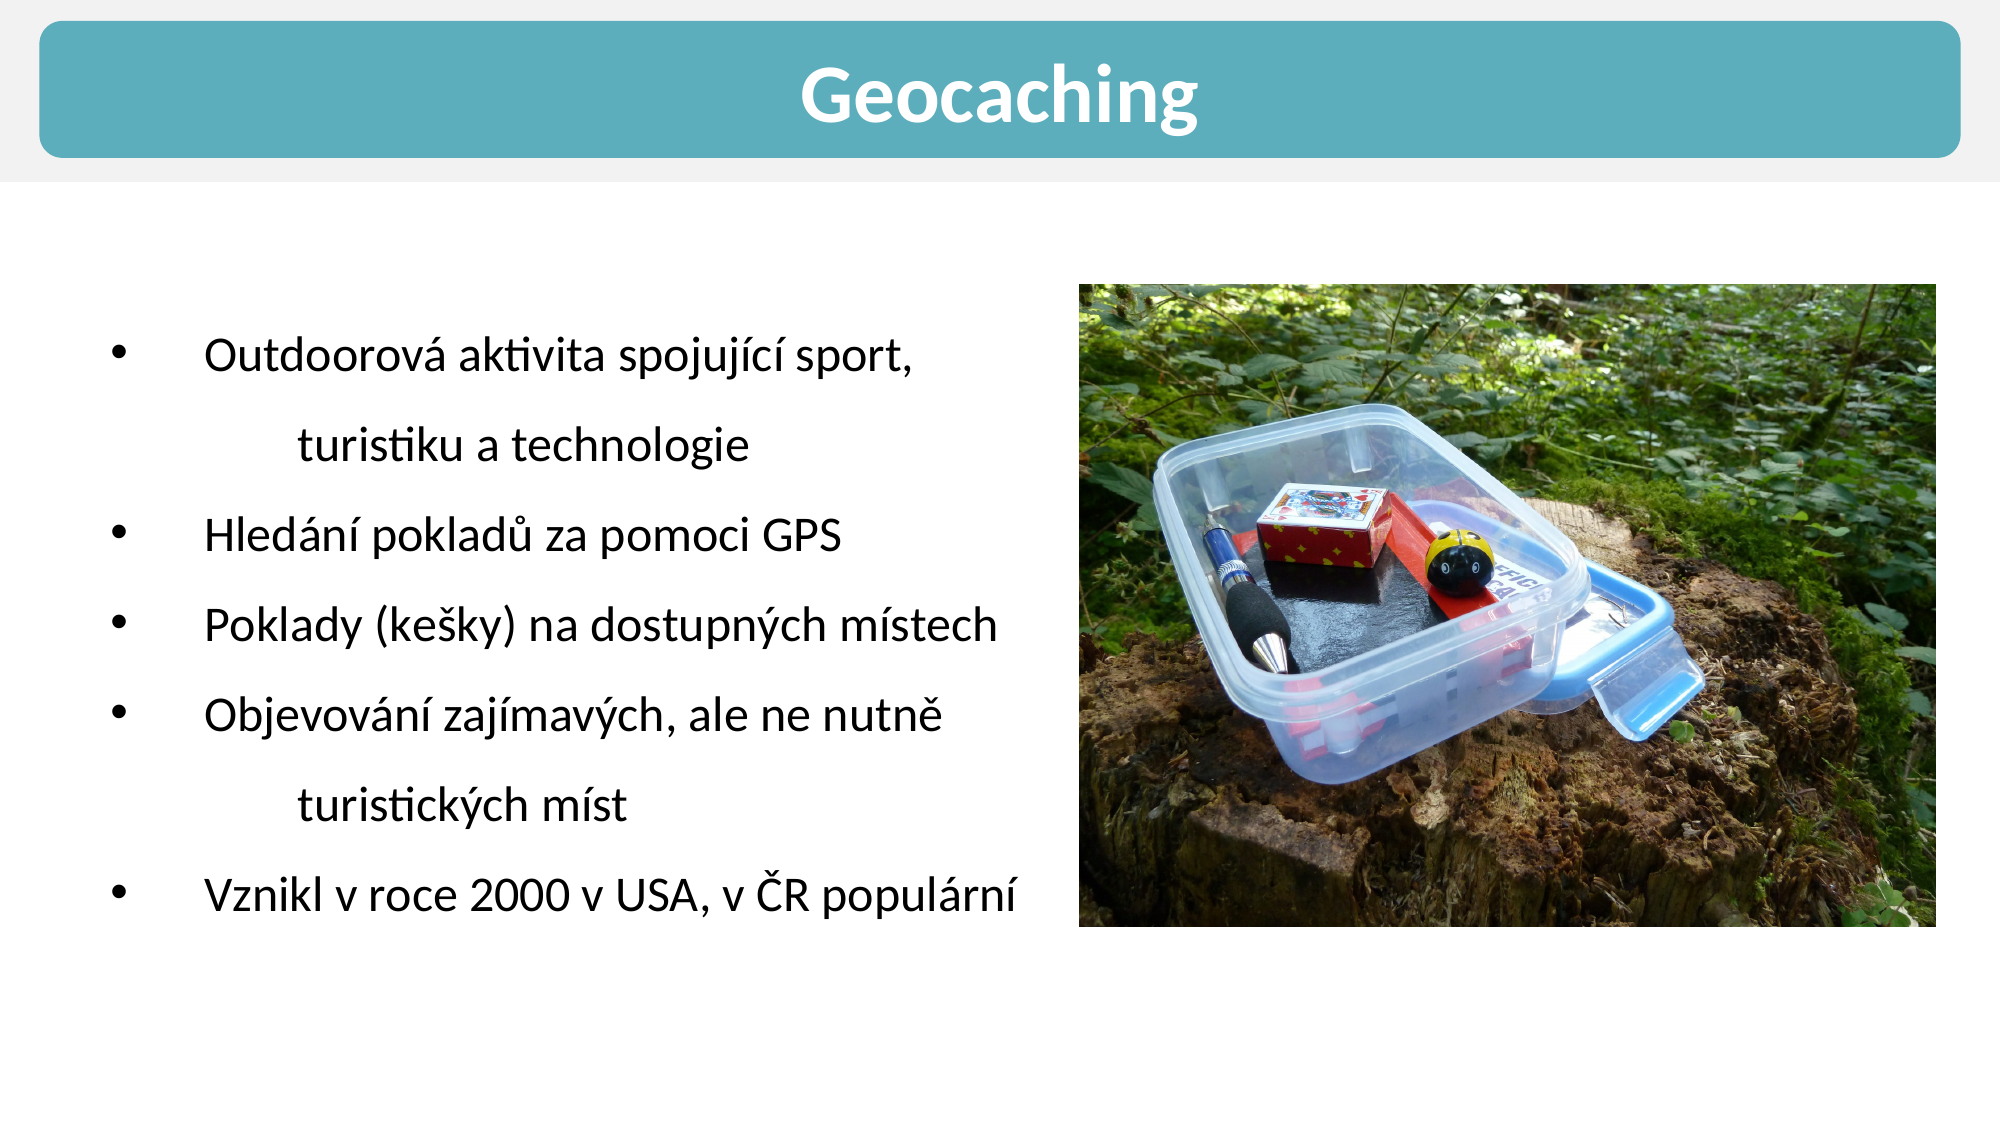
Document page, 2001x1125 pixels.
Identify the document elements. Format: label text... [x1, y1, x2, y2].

text_box Outdoorová aktivita spojující sport, turistiku a technologie Hledání pokladů za pomoci GPS Poklady (kešky) na dostupných místech Objevování zajímavých, ale ne nutně turistických míst Vznikl v roce 2000 v USA, v ČR populární [95, 284, 1035, 929]
text_box Geocaching [39, 20, 1961, 158]
picture [1079, 284, 1936, 927]
text_box [0, 0, 2000, 182]
